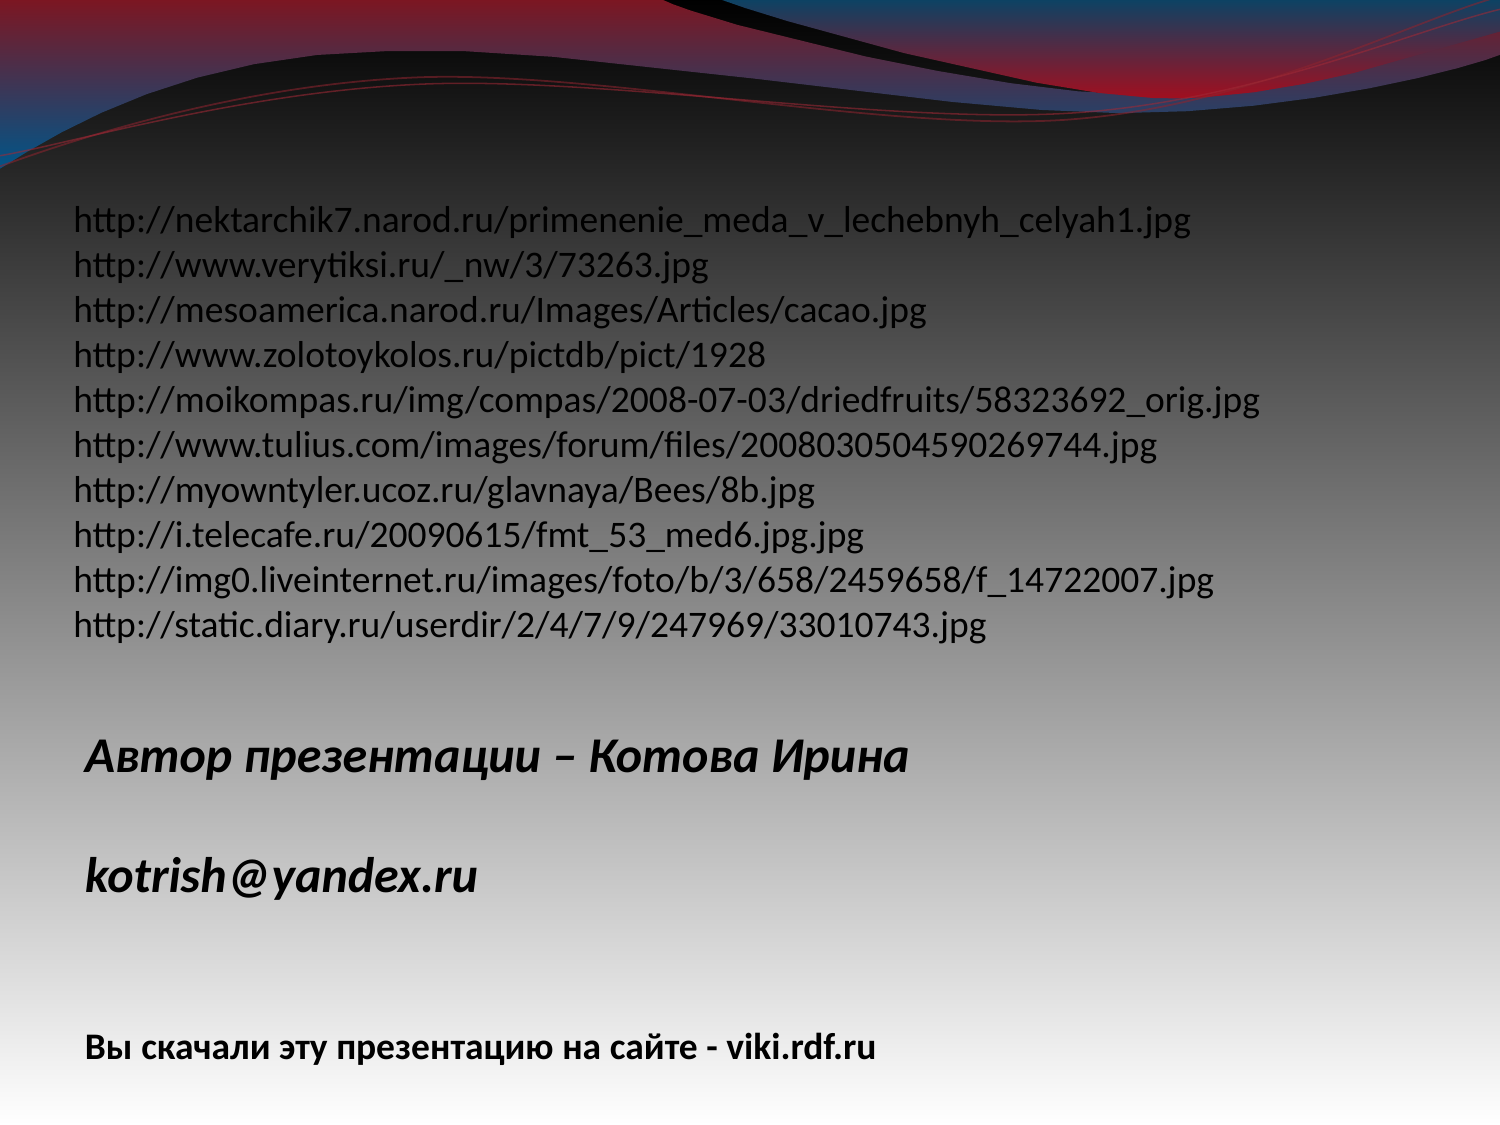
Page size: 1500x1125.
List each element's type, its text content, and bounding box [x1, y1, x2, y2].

text_box Автор презентации – Котова Ирина kotrish@yandex.ru Вы скачали эту презентацию на сайте - viki.rdf.ru [70, 714, 1395, 1075]
text_box http://nektarchik7.narod.ru/primenenie_meda_v_lechebnyh_celyah1.jpg http://www.verytiksi.ru/_nw/3/73263.jpg http://mesoamerica.narod.ru/Images/Articles/cacao.jpg http://www.zolotoykolos.ru/pictdb/pict/1928 http://moikompas.ru/img/compas/2008-07-03/driedfruits/58323692_orig.jpg http://www.tulius.com/images/forum/files/2008030504590269744.jpg http://myowntyler.ucoz.ru/glavnaya/Bees/8b.jpg http://i.telecafe.ru/20090615/fmt_53_med6.jpg.jpg http://img0.liveinternet.ru/images/foto/b/3/658/2459658/f_14722007.jpg http://static.diary.ru/userdir/2/4/7/9/247969/33010743.jpg [58, 187, 1430, 968]
